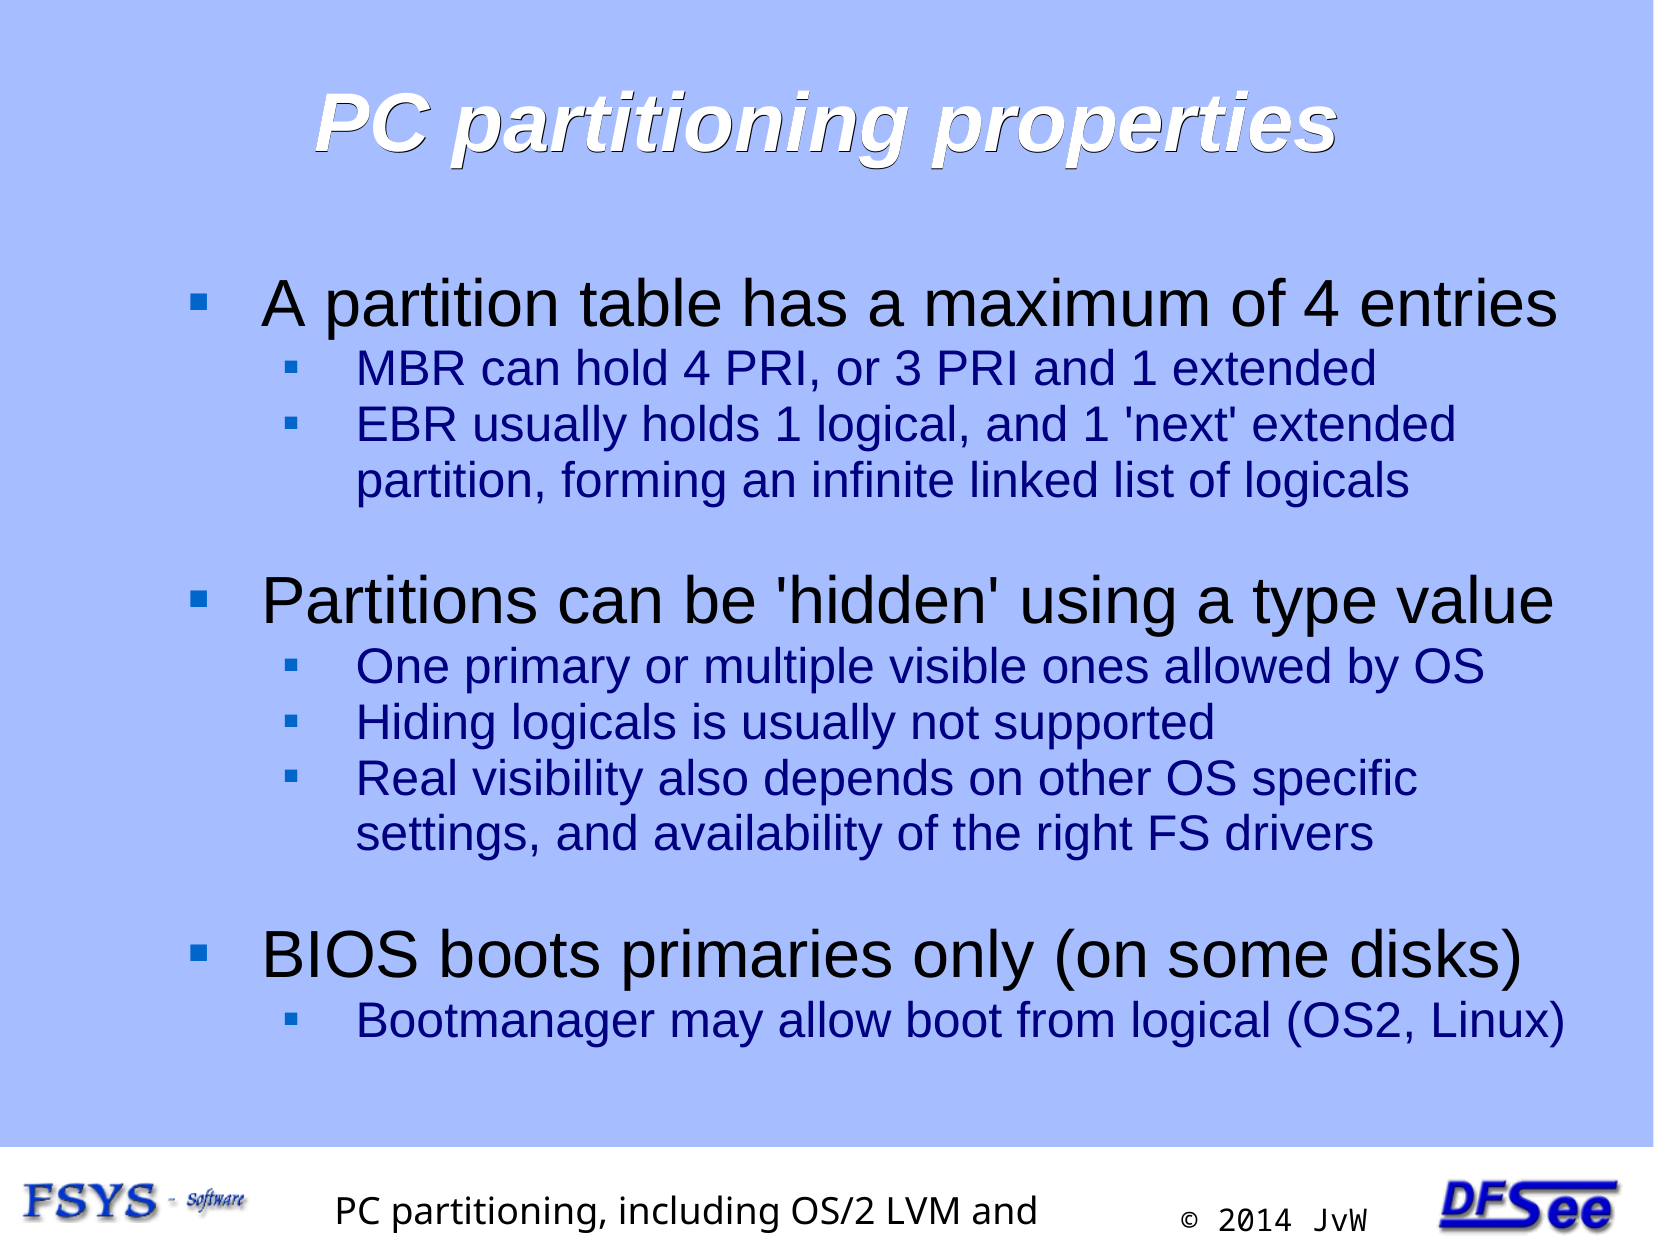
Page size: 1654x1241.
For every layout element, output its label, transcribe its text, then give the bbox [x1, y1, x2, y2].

picture [1434, 1177, 1623, 1241]
list A partition table has a maximum of 4 entries MBR can hold 4 PRI, or 3 PRI and 1 extended EBR usually holds 1 logical, and 1 'next' extended partition, forming an infinite linked list of logicals Partitions can be 'hidden' using a type value One primary or multiple visible ones allowed by OS Hiding logicals is usually not supported Real visibility also depends on other OS specific settings, and availability of the right FS drivers BIOS boots primaries only (on some disks) Bootmanager may allow boot from logical (OS2, Linux) [178, 265, 1570, 1147]
title PC partitioning properties [121, 19, 1534, 227]
picture [18, 1178, 254, 1223]
